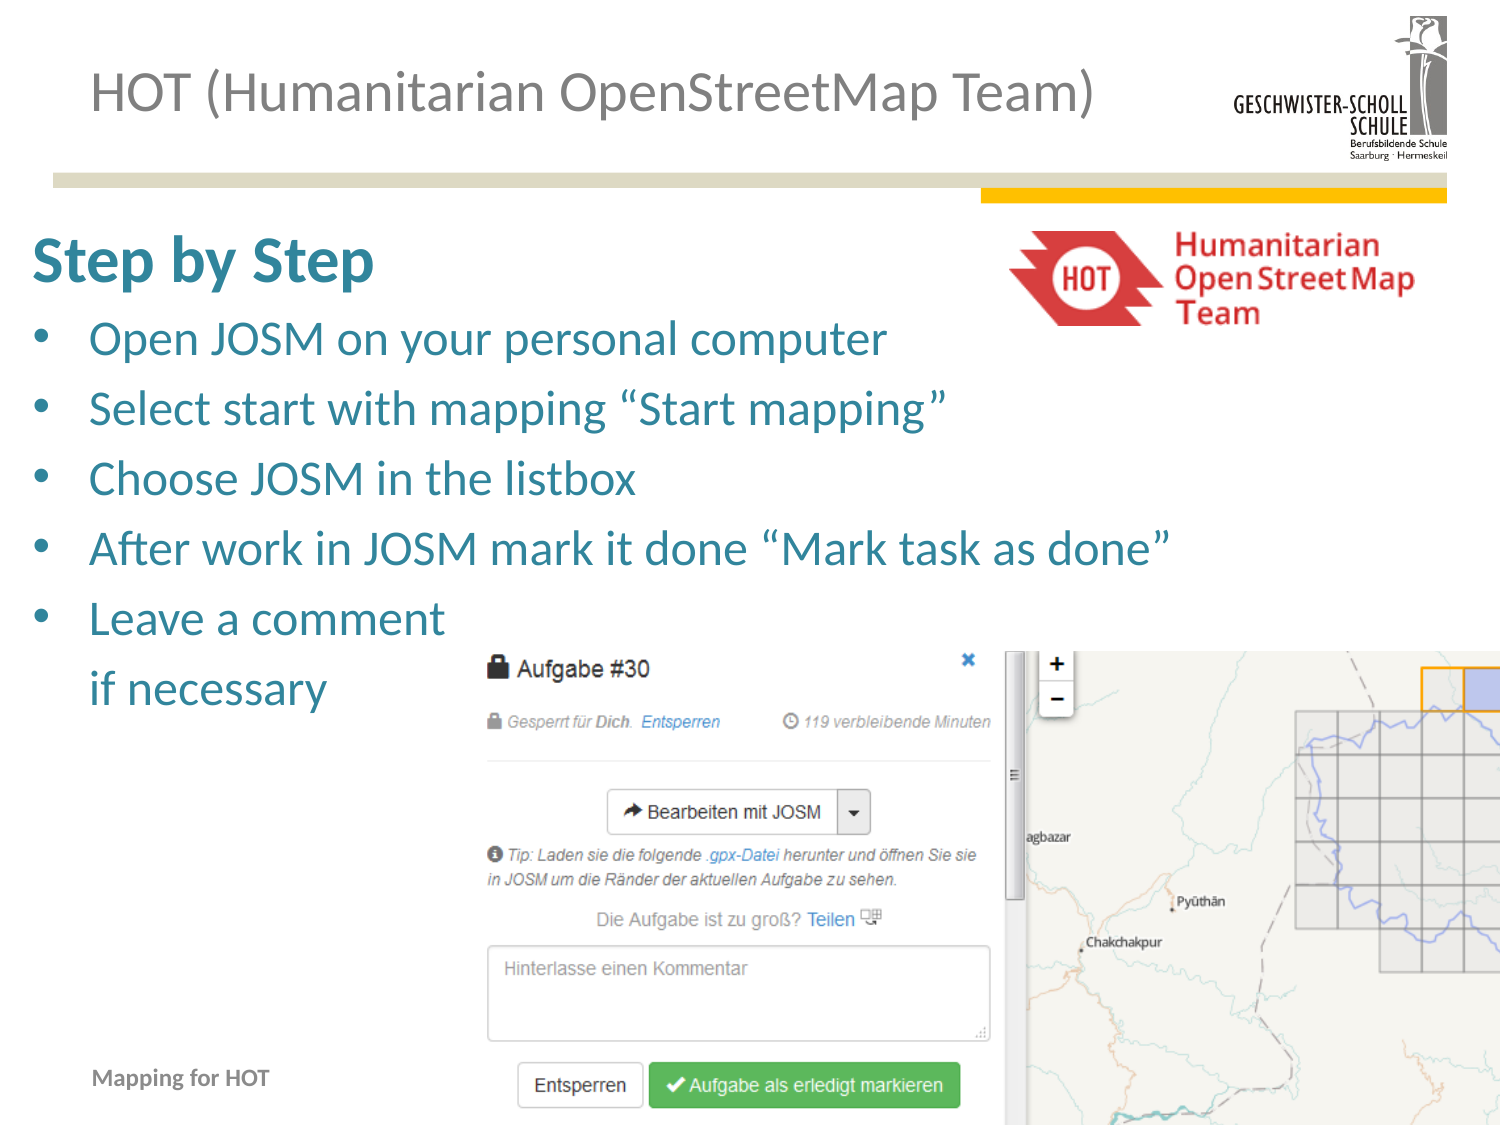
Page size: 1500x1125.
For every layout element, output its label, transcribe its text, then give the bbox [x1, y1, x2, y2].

picture [1234, 16, 1447, 161]
title HOT (Humanitarian OpenStreetMap Team) [75, 30, 1140, 146]
footer Mapping for HOT [76, 1046, 478, 1107]
picture [1009, 231, 1415, 326]
list Step by Step Open JOSM on your personal computer Select start with mapping “Start mapping” Choose JOSM in the listbox After work in JOSM mark it done “Mark task as done” Leave a comment if necessary [17, 208, 1272, 951]
picture [478, 651, 1500, 1125]
